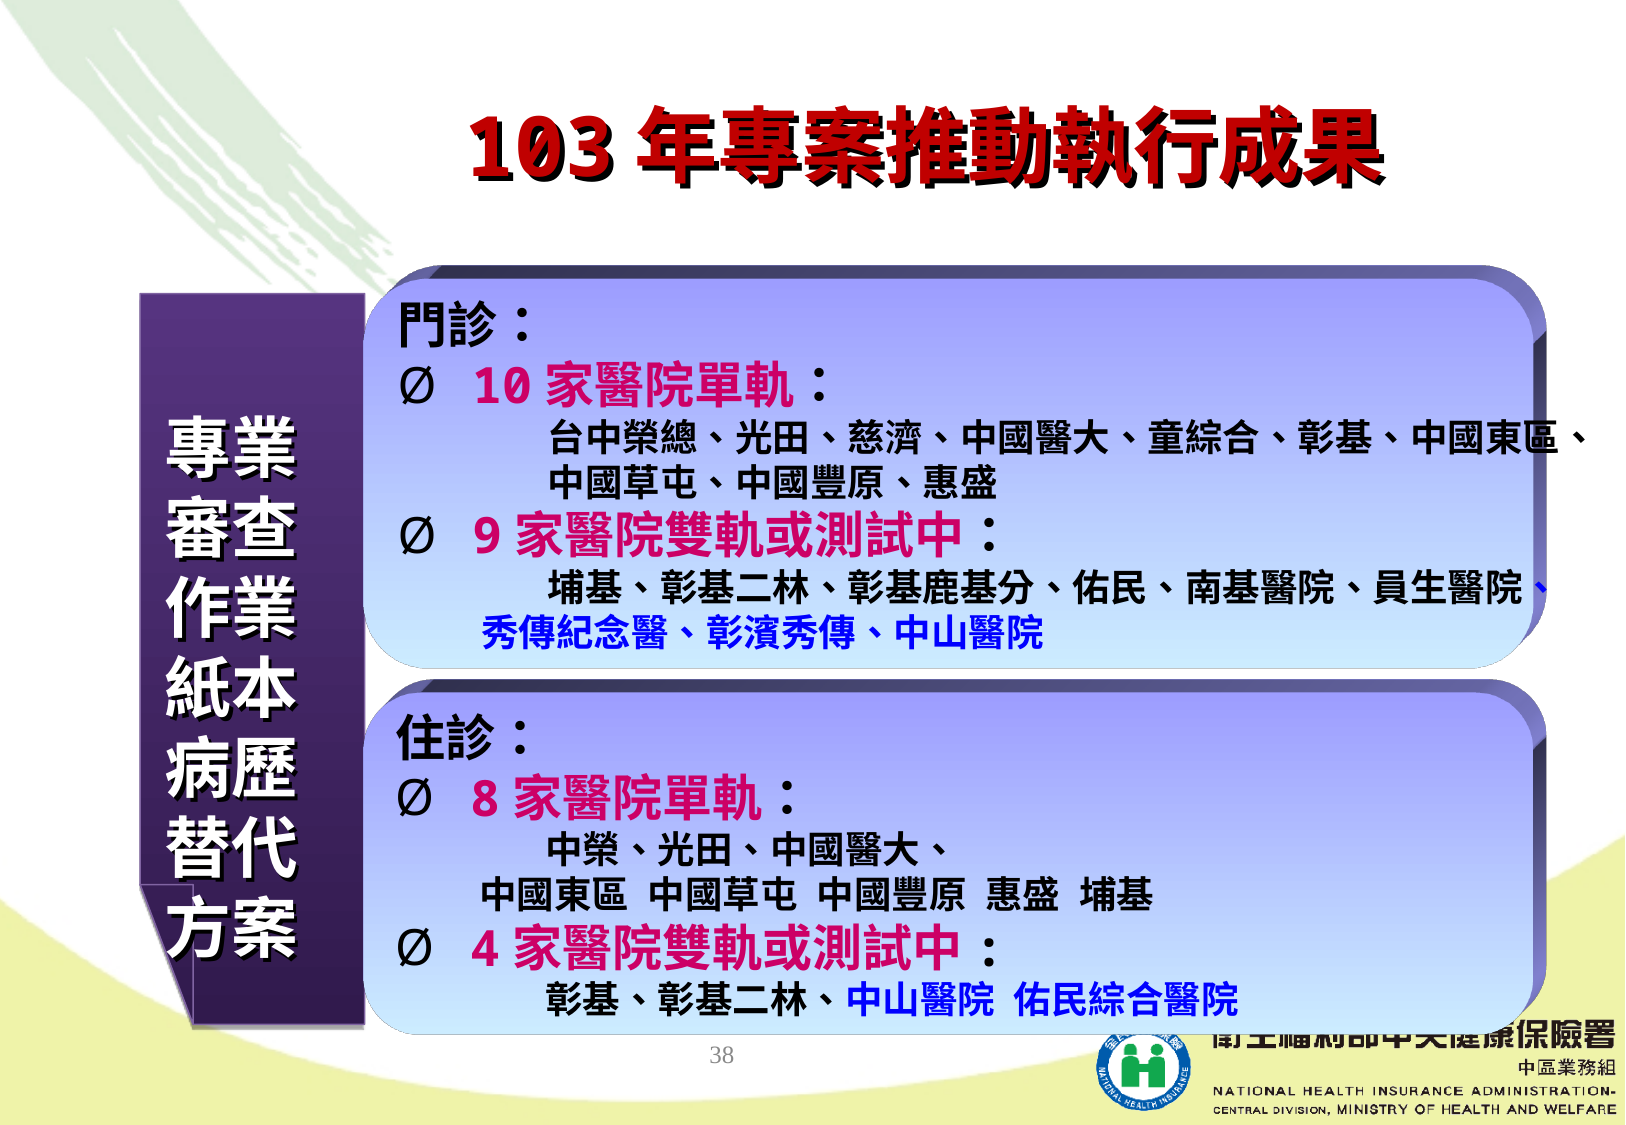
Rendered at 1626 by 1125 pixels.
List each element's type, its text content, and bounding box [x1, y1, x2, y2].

title 103年專案推動執行成果 [304, 78, 1544, 209]
text_box [694, 1035, 1074, 1084]
text_box 專業審查作業紙本病歷替代方案 [140, 293, 365, 1025]
